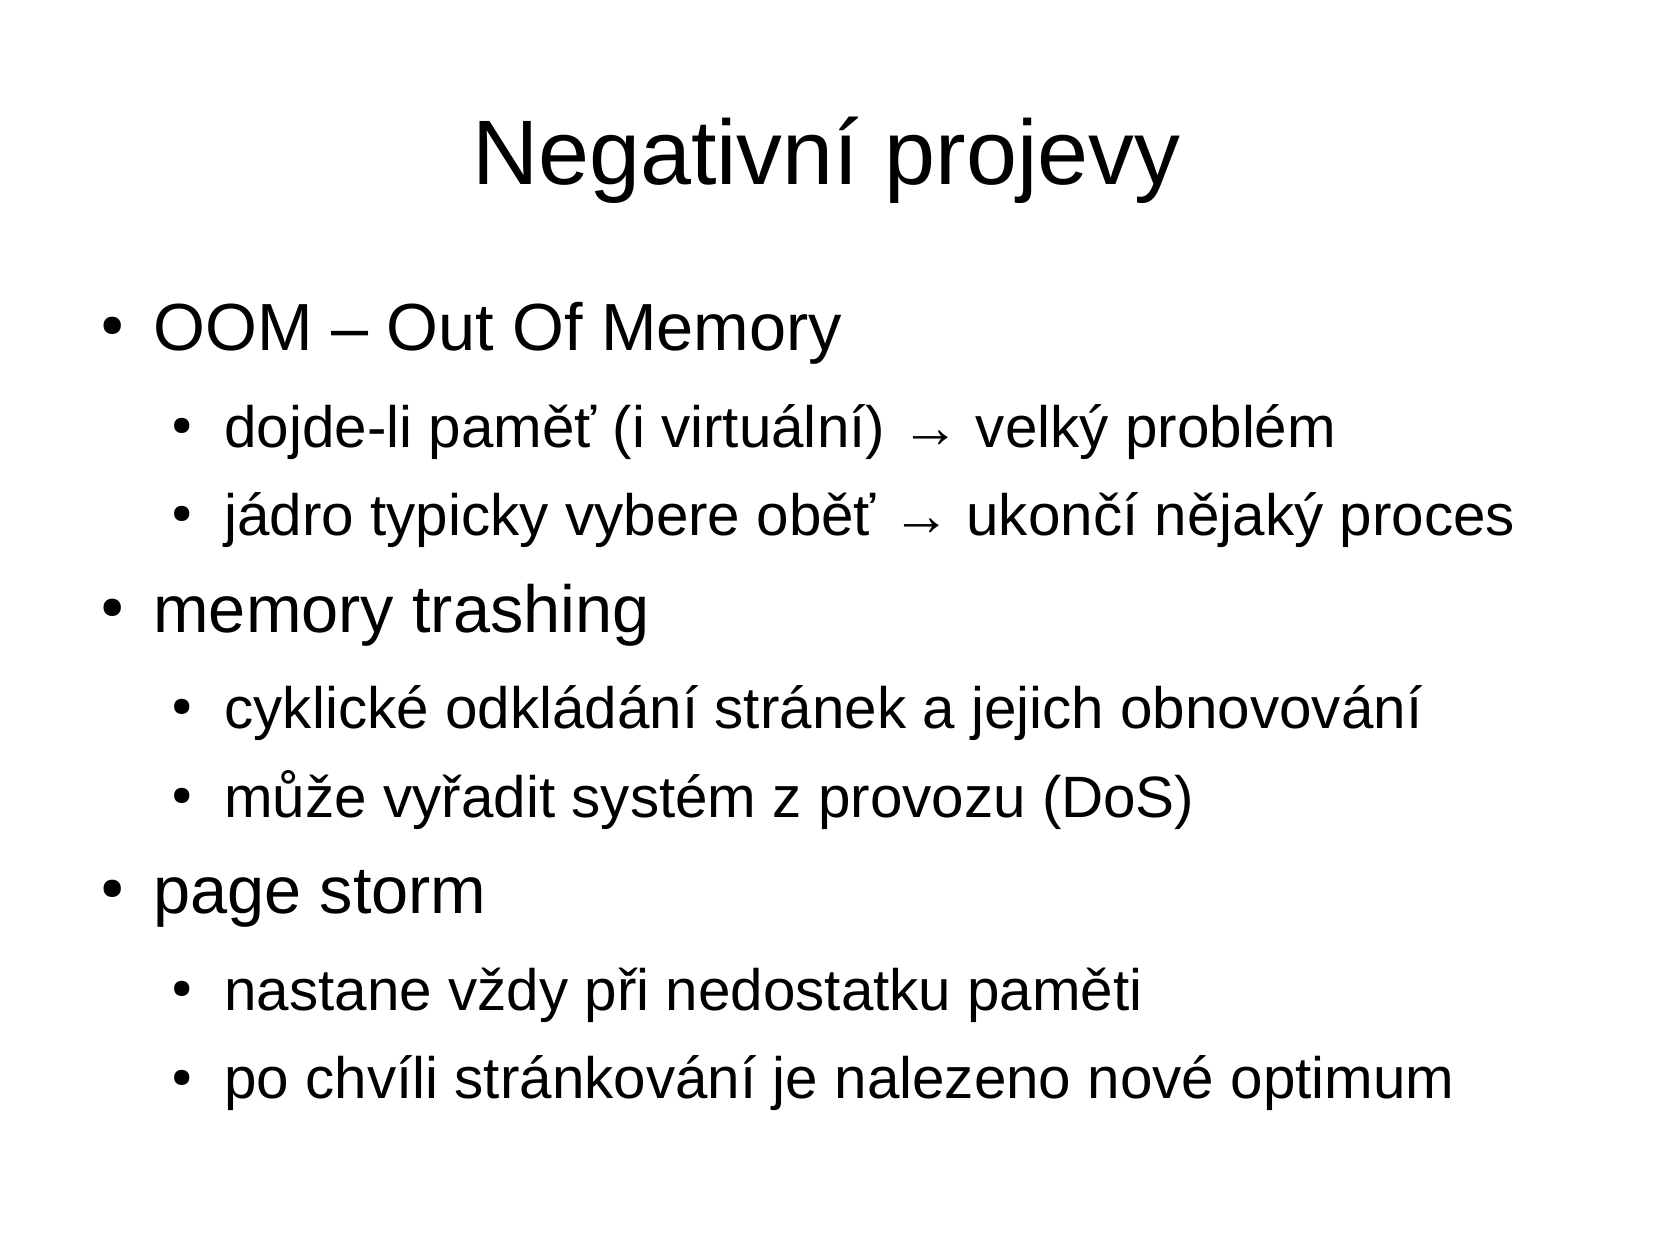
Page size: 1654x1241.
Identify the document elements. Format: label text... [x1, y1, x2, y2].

title Negativní projevy [82, 56, 1571, 250]
list OOM – Out Of Memory dojde-li paměť (i virtuální) → velký problém jádro typicky vybere oběť → ukončí nějaký proces memory trashing cyklické odkládání stránek a jejich obnovování může vyřadit systém z provozu (DoS) page storm nastane vždy při nedostatku paměti po chvíli stránkování je nalezeno nové optimum [82, 290, 1571, 1110]
